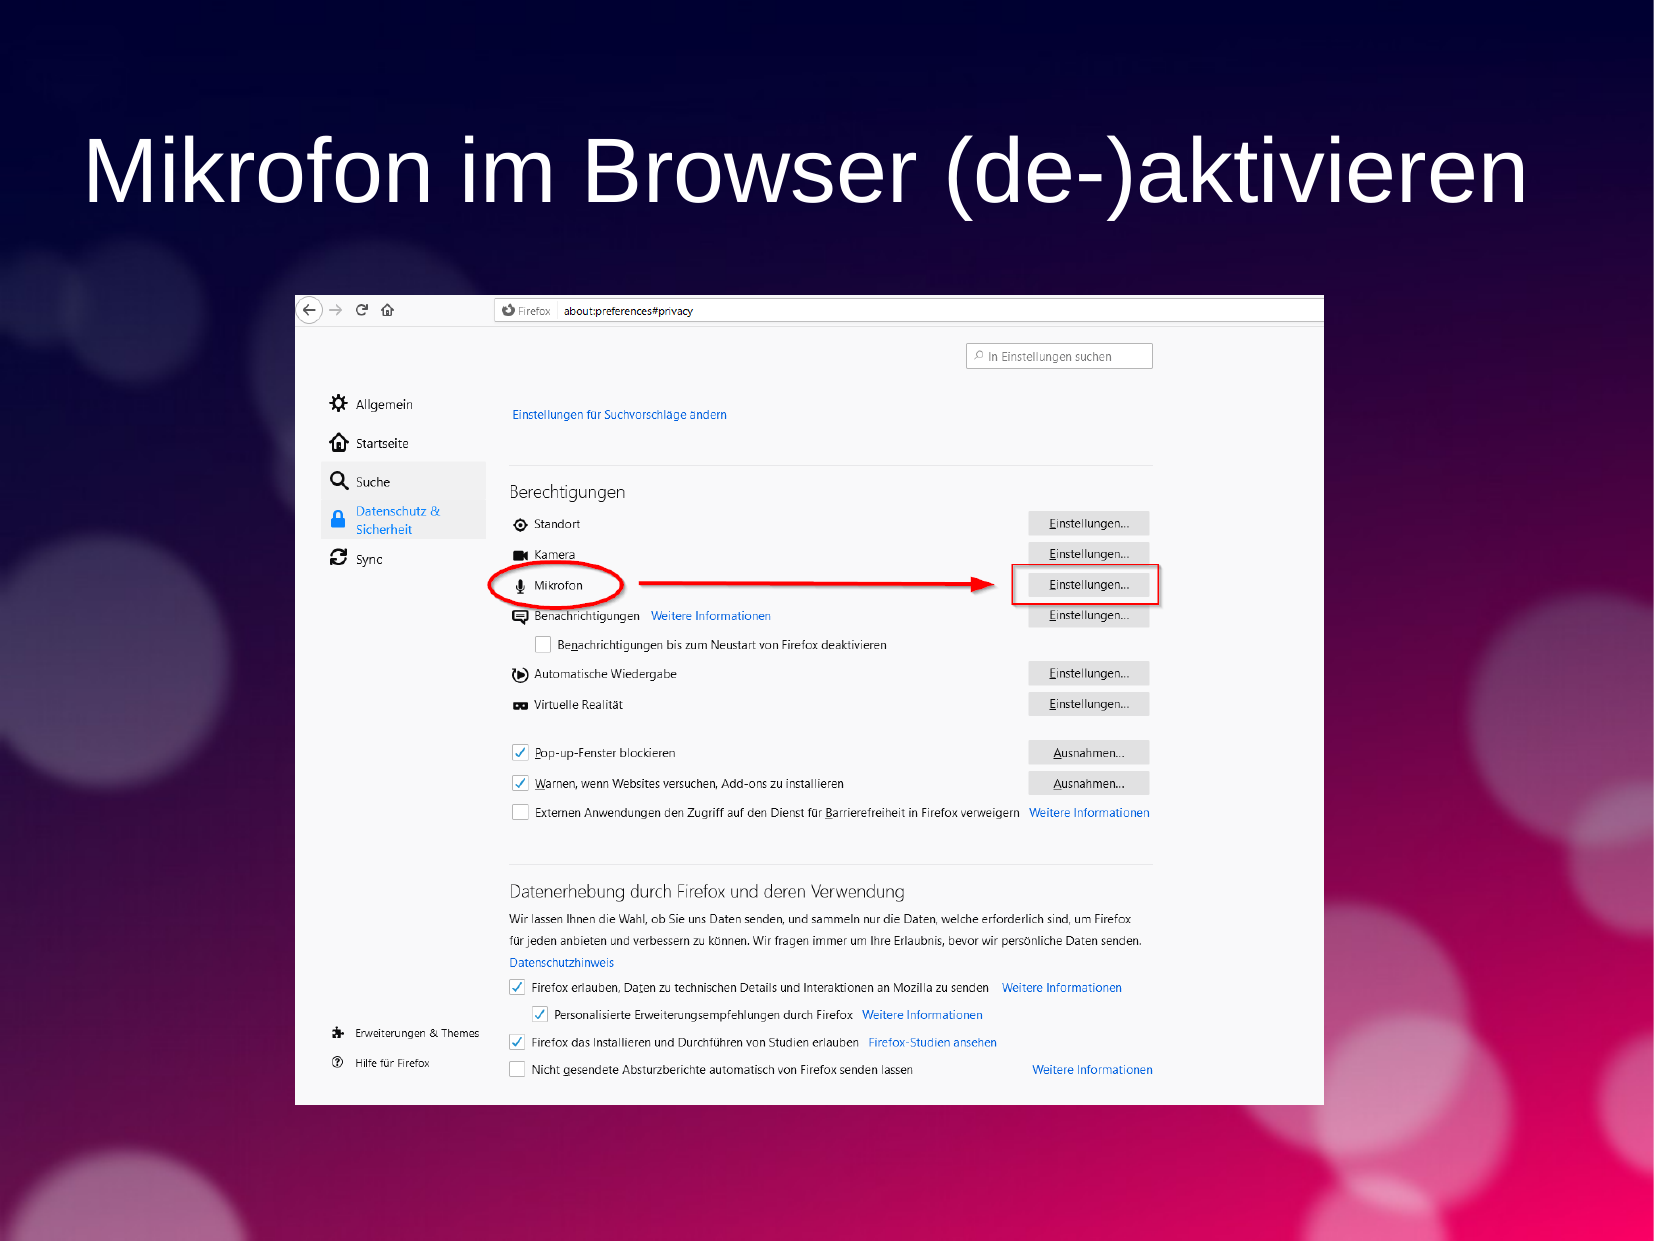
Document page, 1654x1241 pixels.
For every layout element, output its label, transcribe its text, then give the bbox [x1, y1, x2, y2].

title Mikrofon im Browser (de-)aktivieren [82, 67, 1571, 275]
picture [0, 0, 1654, 1241]
